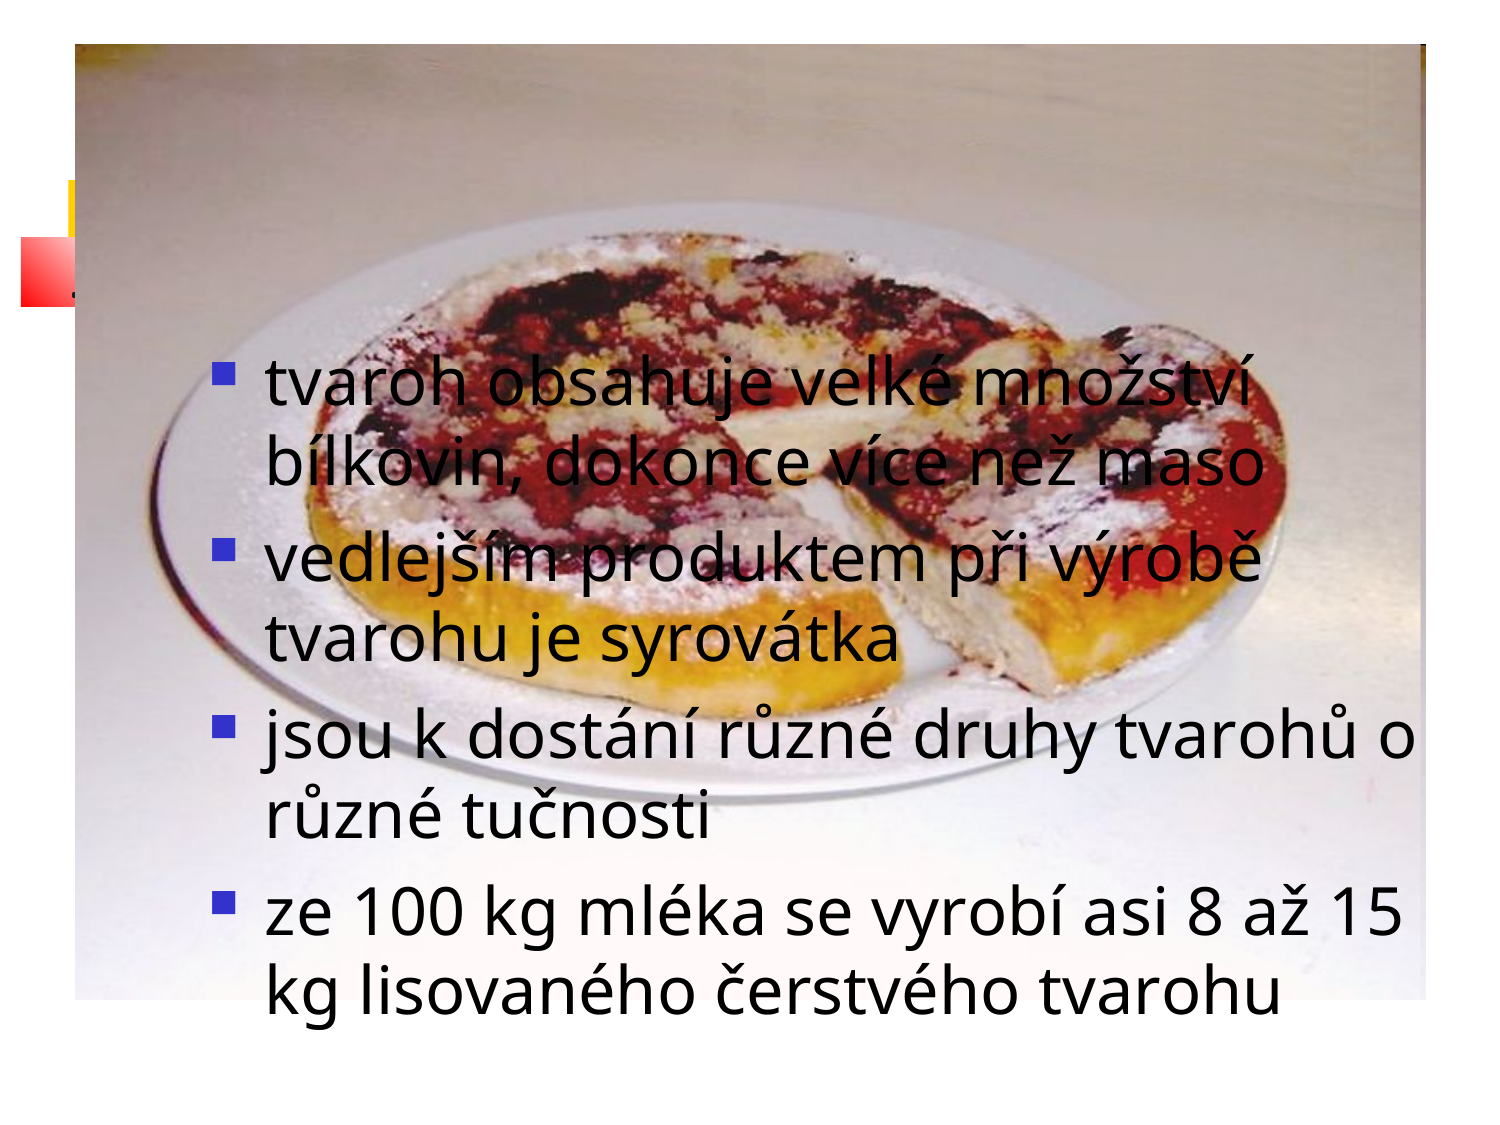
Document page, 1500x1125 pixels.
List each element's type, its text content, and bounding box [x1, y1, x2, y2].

picture [75, 44, 1426, 1000]
list tvaroh obsahuje velké množství bílkovin, dokonce více než maso vedlejším produktem při výrobě tvarohu je syrovátka jsou k dostání různé druhy tvarohů o různé tučnosti ze 100 kg mléka se vyrobí asi 8 až 15 kg lisovaného čerstvého tvarohu [193, 331, 1469, 1125]
